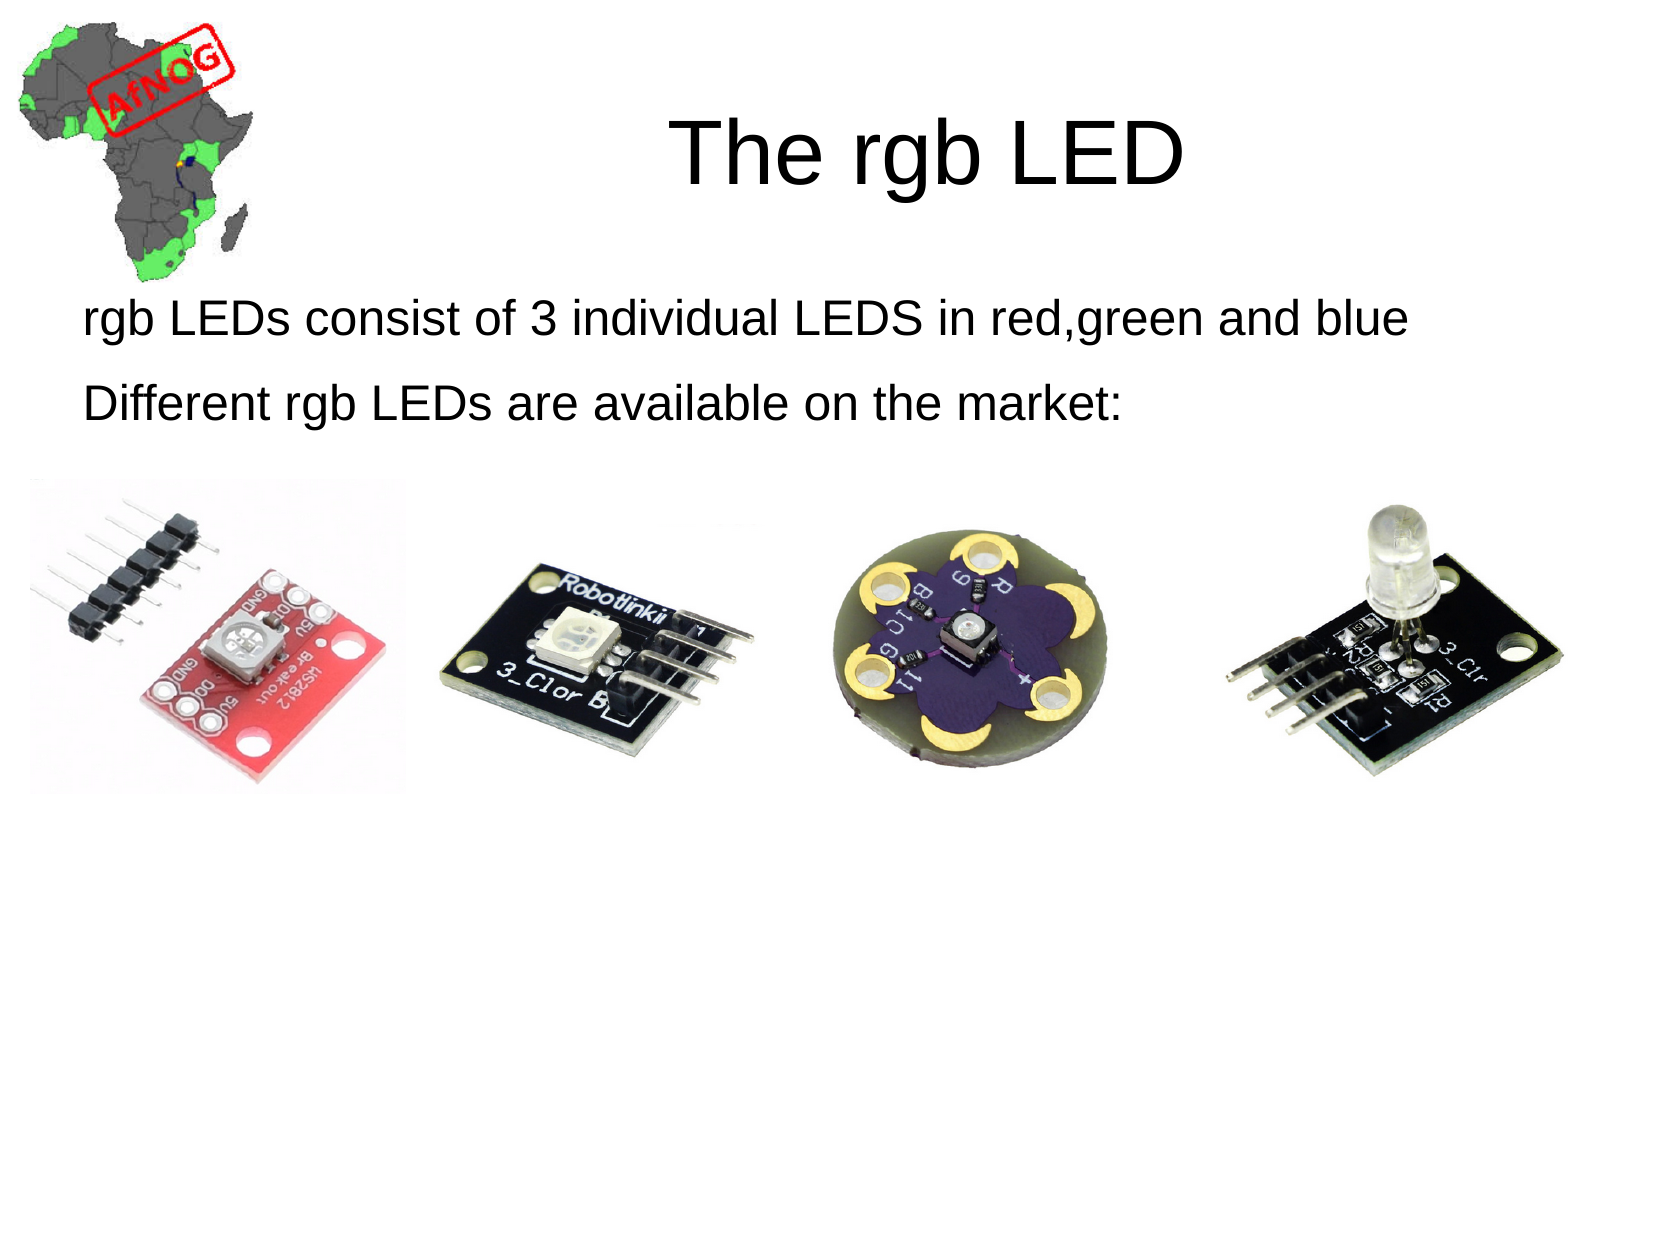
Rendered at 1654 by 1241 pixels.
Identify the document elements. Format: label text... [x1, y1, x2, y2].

picture [813, 494, 1126, 781]
picture [428, 524, 766, 767]
picture [9, 0, 259, 291]
picture [1221, 494, 1571, 788]
picture [30, 479, 406, 794]
list rgb LEDs consist of 3 individual LEDS in red,green and blue Different rgb LEDs are available on the market: [82, 290, 1571, 1010]
title The rgb LED [285, 49, 1571, 257]
